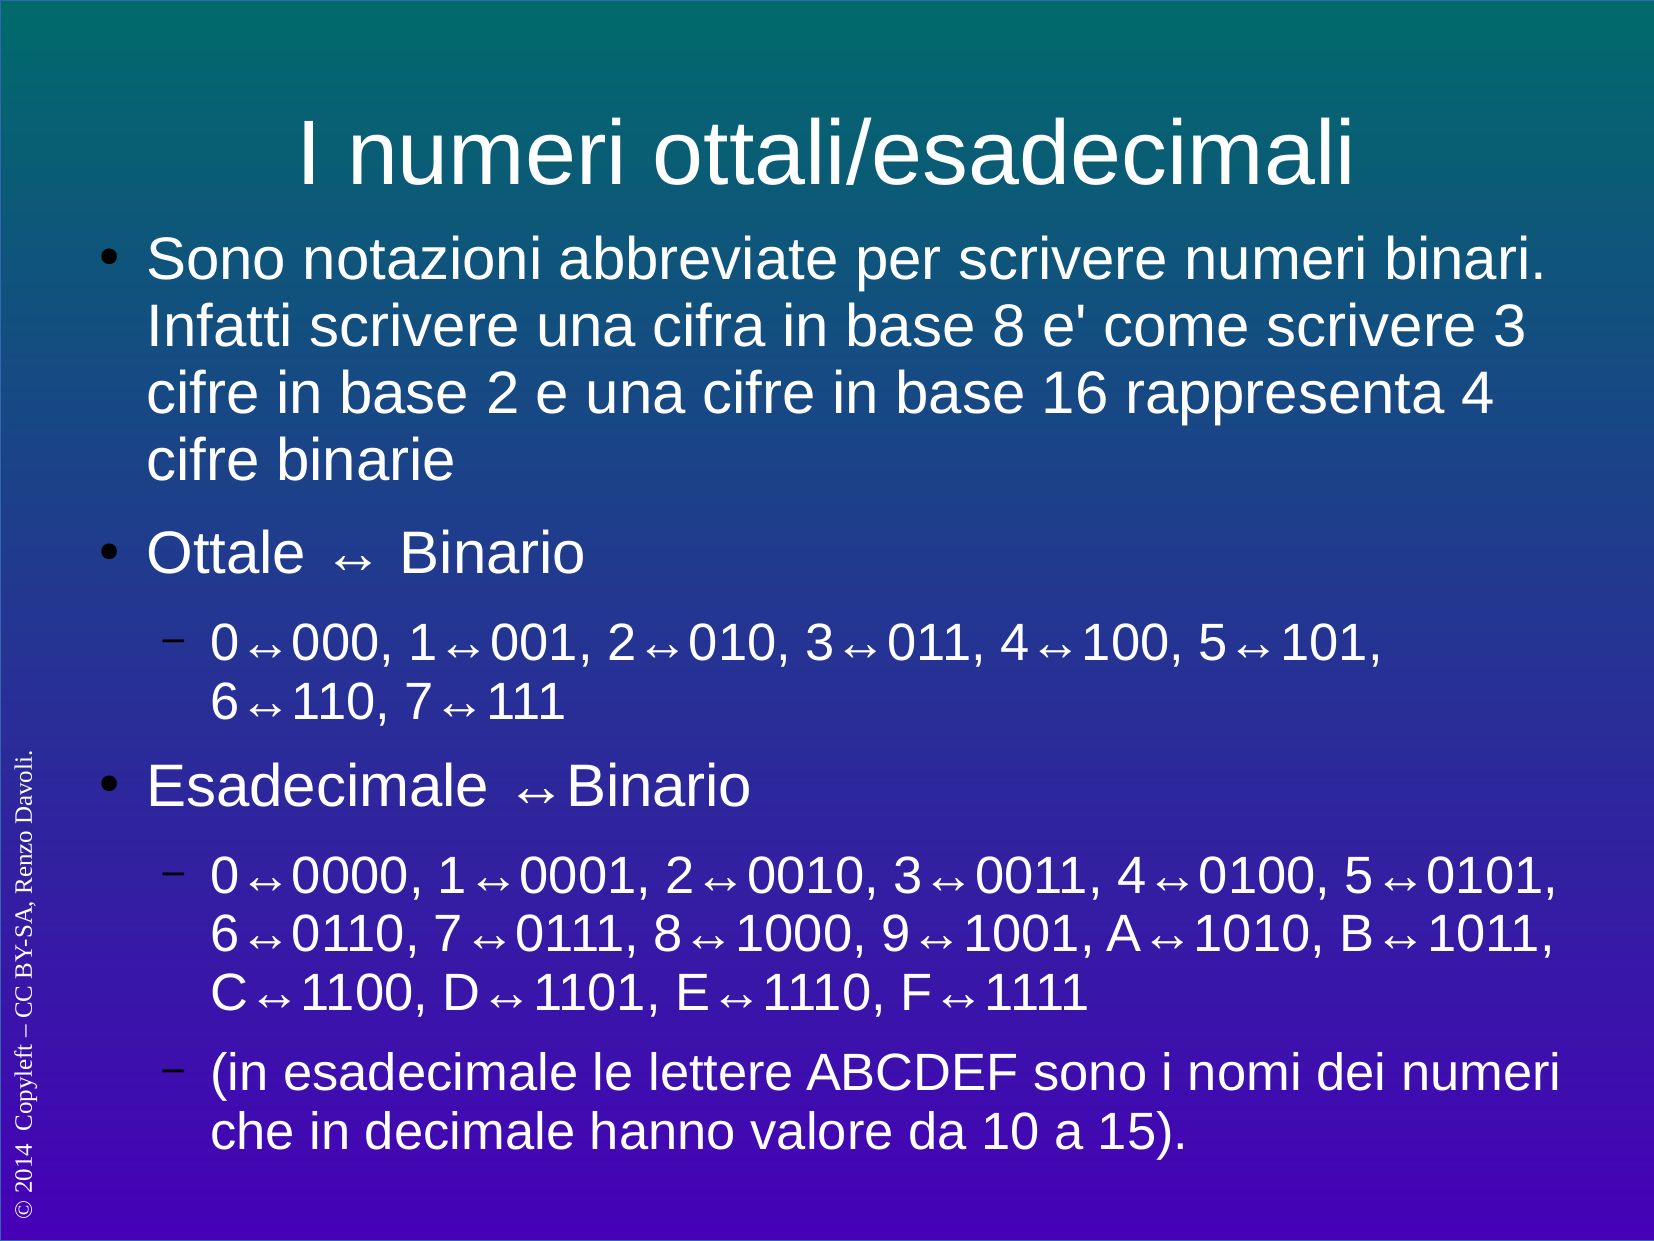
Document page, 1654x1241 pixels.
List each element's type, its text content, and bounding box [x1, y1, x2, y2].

list Sono notazioni abbreviate per scrivere numeri binari. Infatti scrivere una cifra in base 8 e' come scrivere 3 cifre in base 2 e una cifre in base 16 rappresenta 4 cifre binarie Ottale ↔ Binario 0↔000, 1↔001, 2↔010, 3↔011, 4↔100, 5↔101, 6↔110, 7↔111 Esadecimale ↔Binario 0↔0000, 1↔0001, 2↔0010, 3↔0011, 4↔0100, 5↔0101, 6↔0110, 7↔0111, 8↔1000, 9↔1001, A↔1010, B↔1011, C↔1100, D↔1101, E↔1110, F↔1111 (in esadecimale le lettere ABCDEF sono i nomi dei numeri che in decimale hanno valore da 10 a 15). [82, 225, 1571, 1171]
title I numeri ottali/esadecimali [82, 49, 1571, 225]
